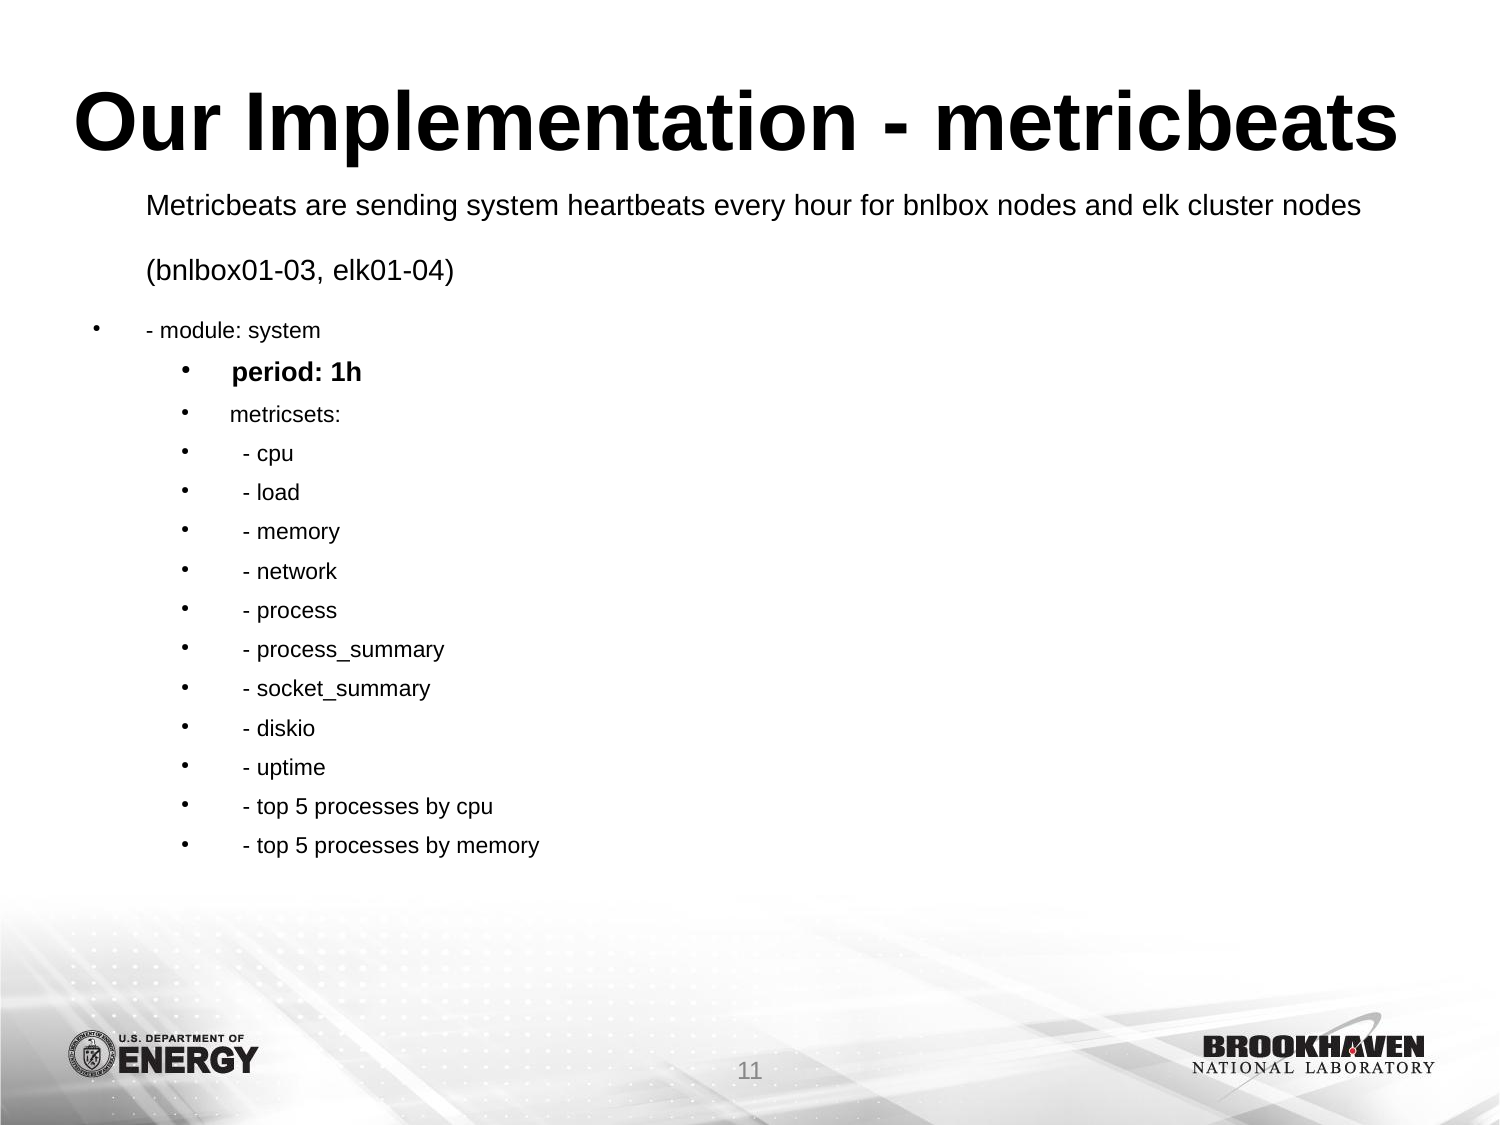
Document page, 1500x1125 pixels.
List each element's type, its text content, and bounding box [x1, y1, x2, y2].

slide_number <number> [581, 1039, 919, 1100]
title Our Implementation - metricbeats [58, 59, 1425, 220]
picture [0, 0, 1500, 1125]
list Metricbeats are sending system heartbeats every hour for bnlbox nodes and elk cluster nodes (bnlbox01-03, elk01-04) - module: system period: 1h metricsets: - cpu - load - memory - network - process - process_summary - socket_summary - diskio - uptime - top 5 processes by cpu - top 5 processes by memory [60, 179, 1427, 1051]
